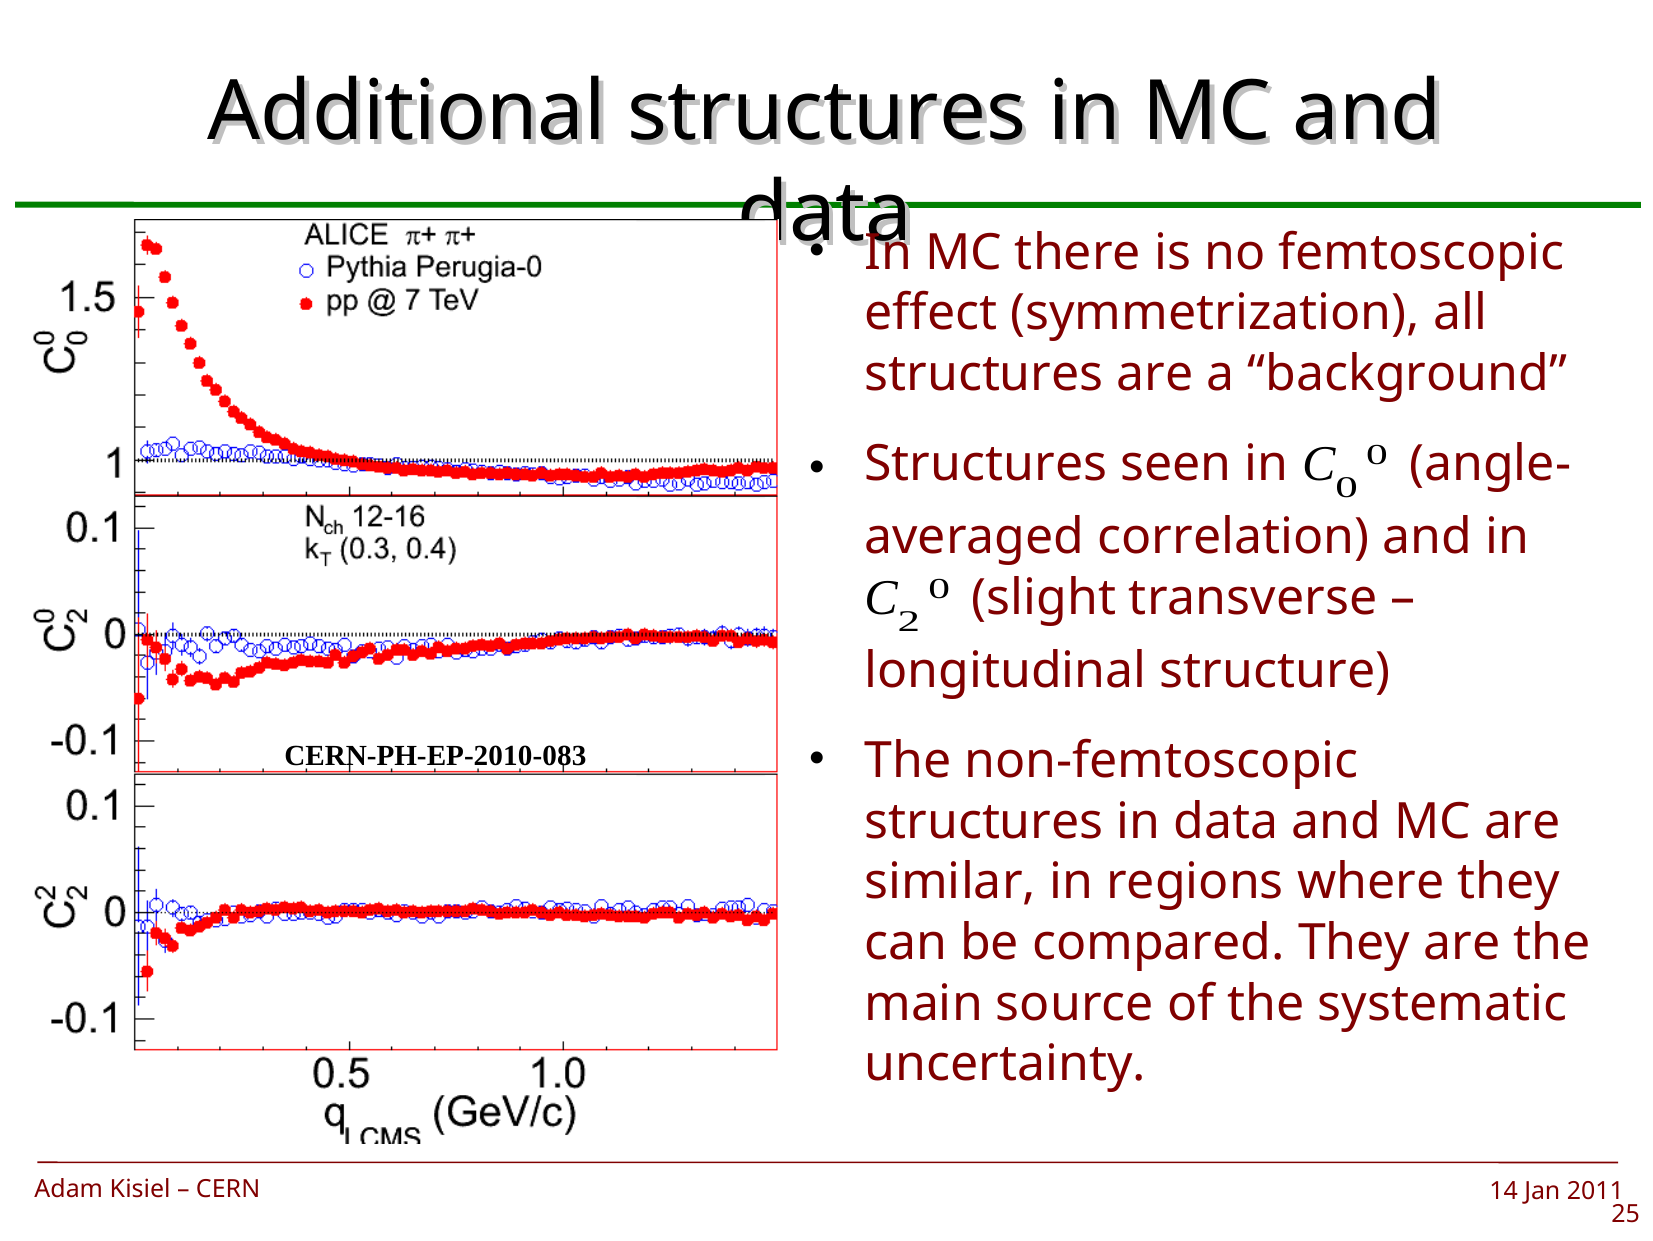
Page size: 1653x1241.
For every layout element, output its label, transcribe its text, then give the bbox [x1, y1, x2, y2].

list In MC there is no femtoscopic effect (symmetrization), all structures are a “background” Structures seen in C00 (angle-averaged correlation) and in C20 (slight transverse – longitudinal structure) The non-femtoscopic structures in data and MC are similar, in regions where they can be compared. They are the main source of the systematic uncertainty. [808, 218, 1595, 1164]
text_box CERN-PH-EP-2010-083 [269, 732, 704, 780]
picture [21, 219, 779, 1144]
title Additional structures in MC and data [119, 60, 1531, 253]
